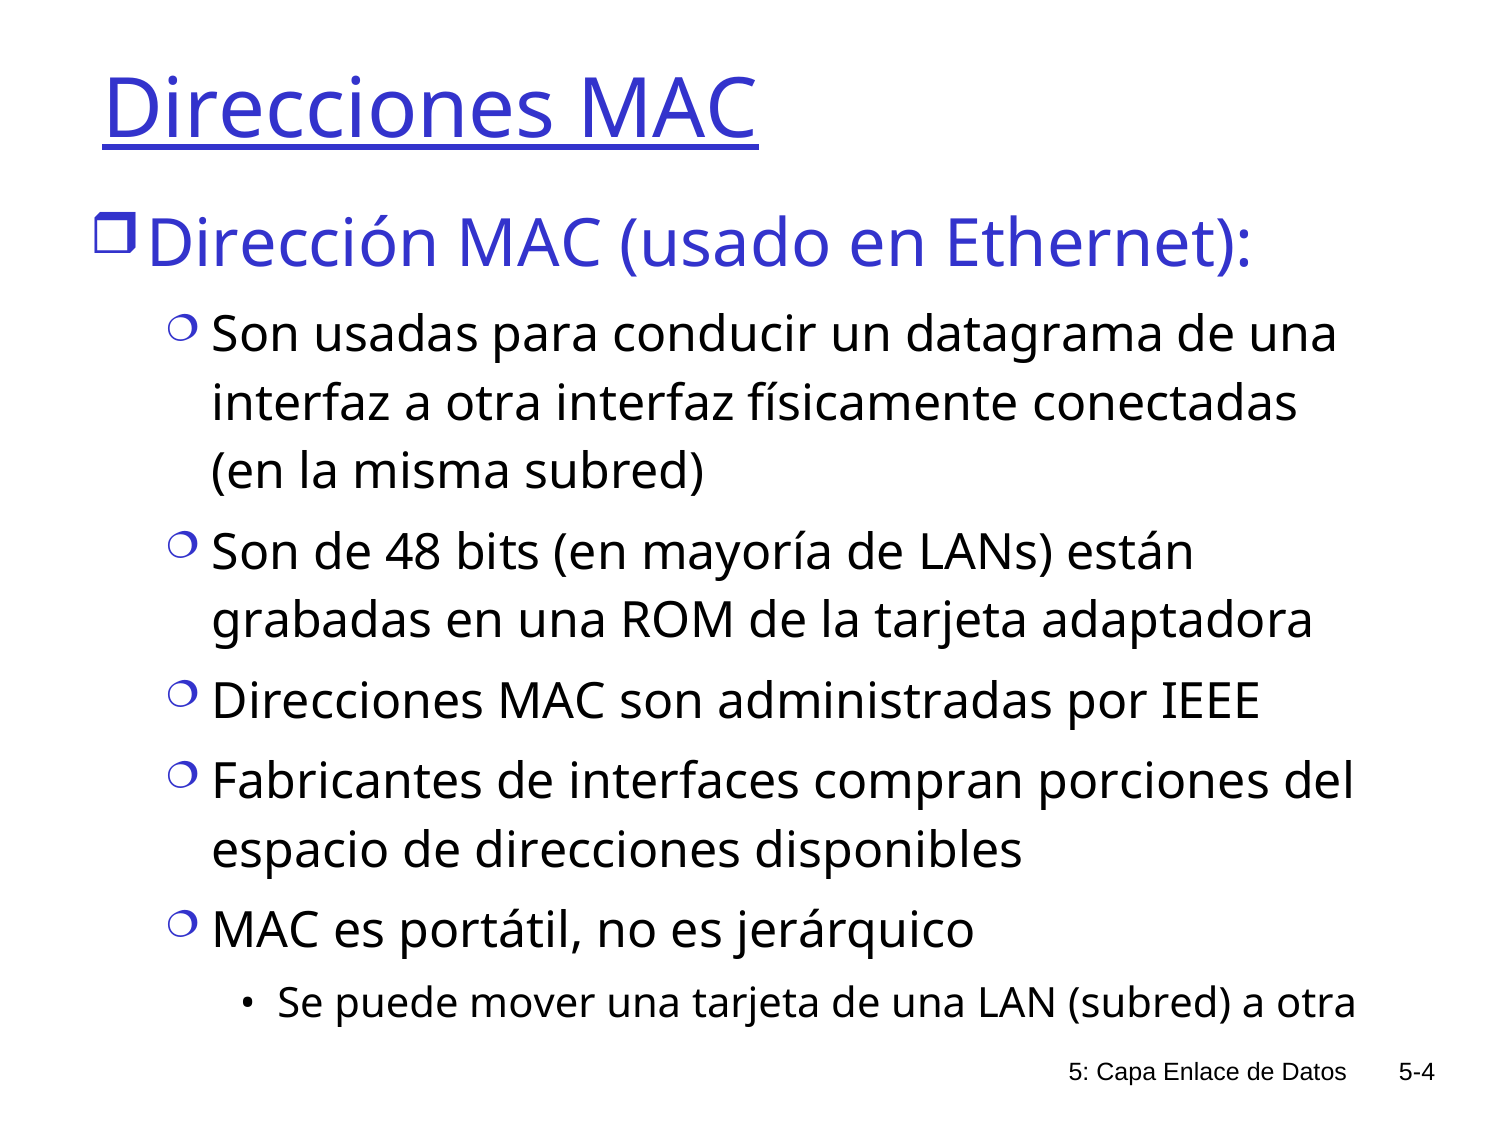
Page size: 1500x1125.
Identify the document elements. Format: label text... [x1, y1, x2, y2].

list Dirección MAC (usado en Ethernet): Son usadas para conducir un datagrama de una interfaz a otra interfaz físicamente conectadas (en la misma subred) Son de 48 bits (en mayoría de LANs) están grabadas en una ROM de la tarjeta adaptadora Direcciones MAC son administradas por IEEE Fabricantes de interfaces compran porciones del espacio de direcciones disponibles MAC es portátil, no es jerárquico Se puede mover una tarjeta de una LAN (subred) a otra [75, 187, 1388, 1013]
title Direcciones MAC [87, 23, 1363, 187]
